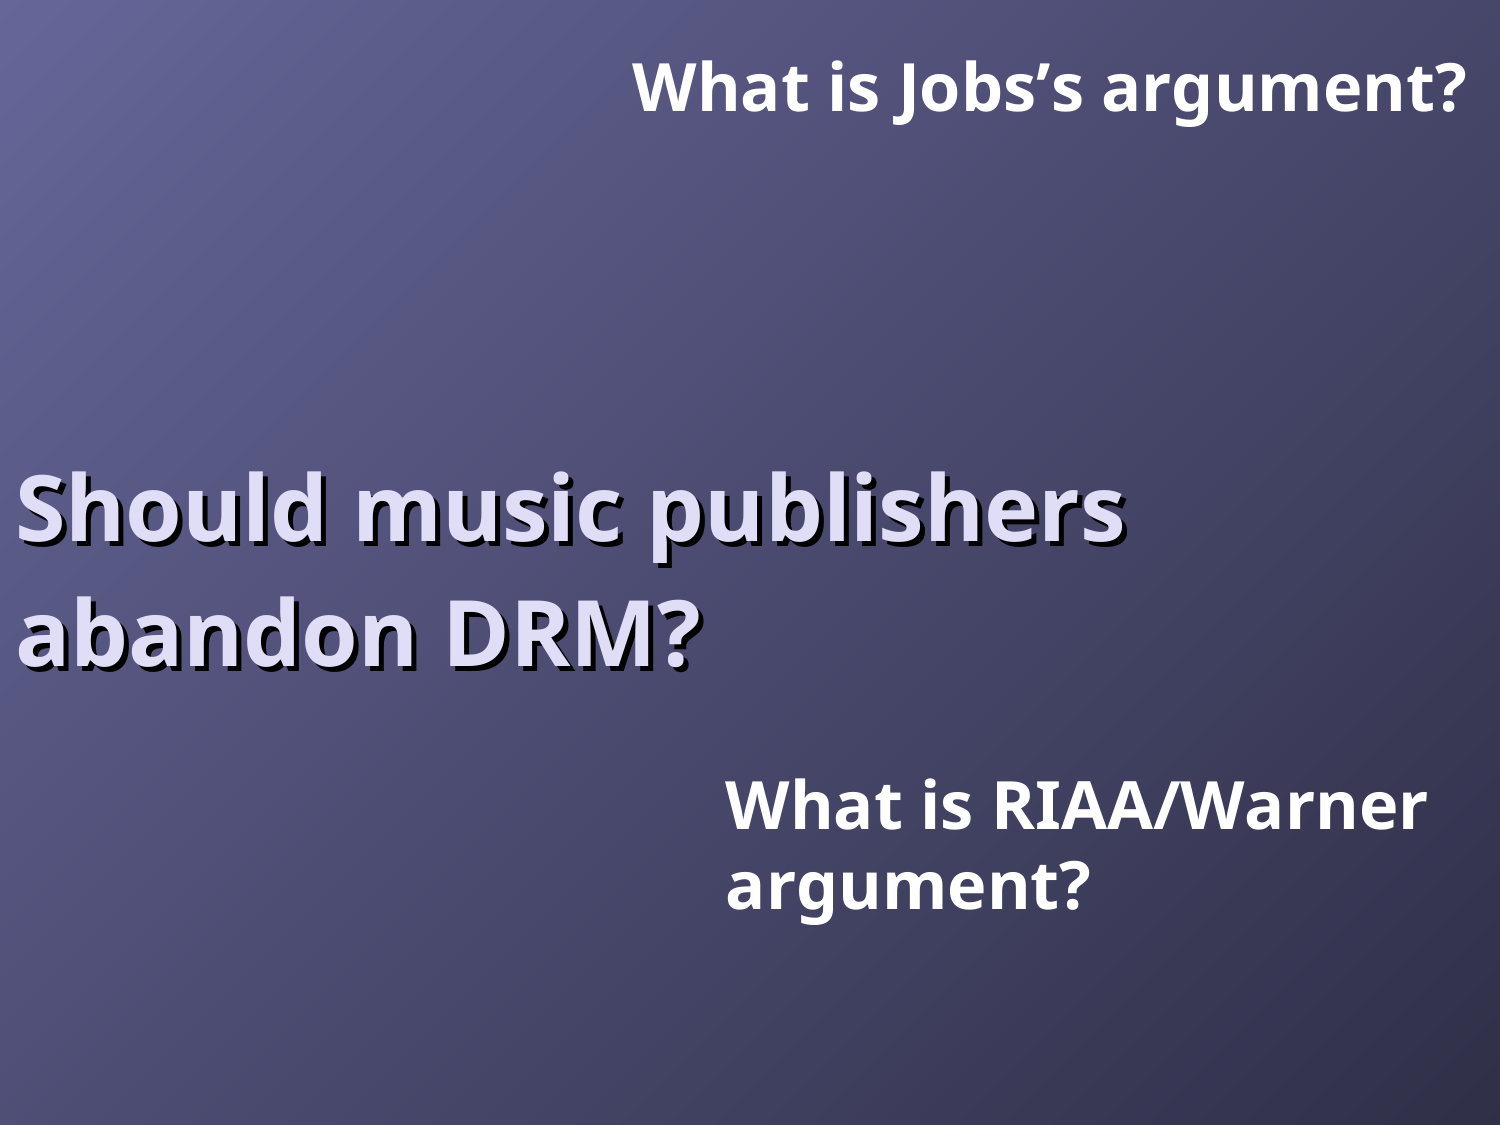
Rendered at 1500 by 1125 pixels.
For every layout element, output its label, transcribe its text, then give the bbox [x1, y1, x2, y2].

text_box What is Jobs’s argument? [618, 37, 1483, 133]
text_box What is RIAA/Warner argument? [711, 754, 1462, 931]
title Should music publishers abandon DRM? [0, 450, 1500, 688]
